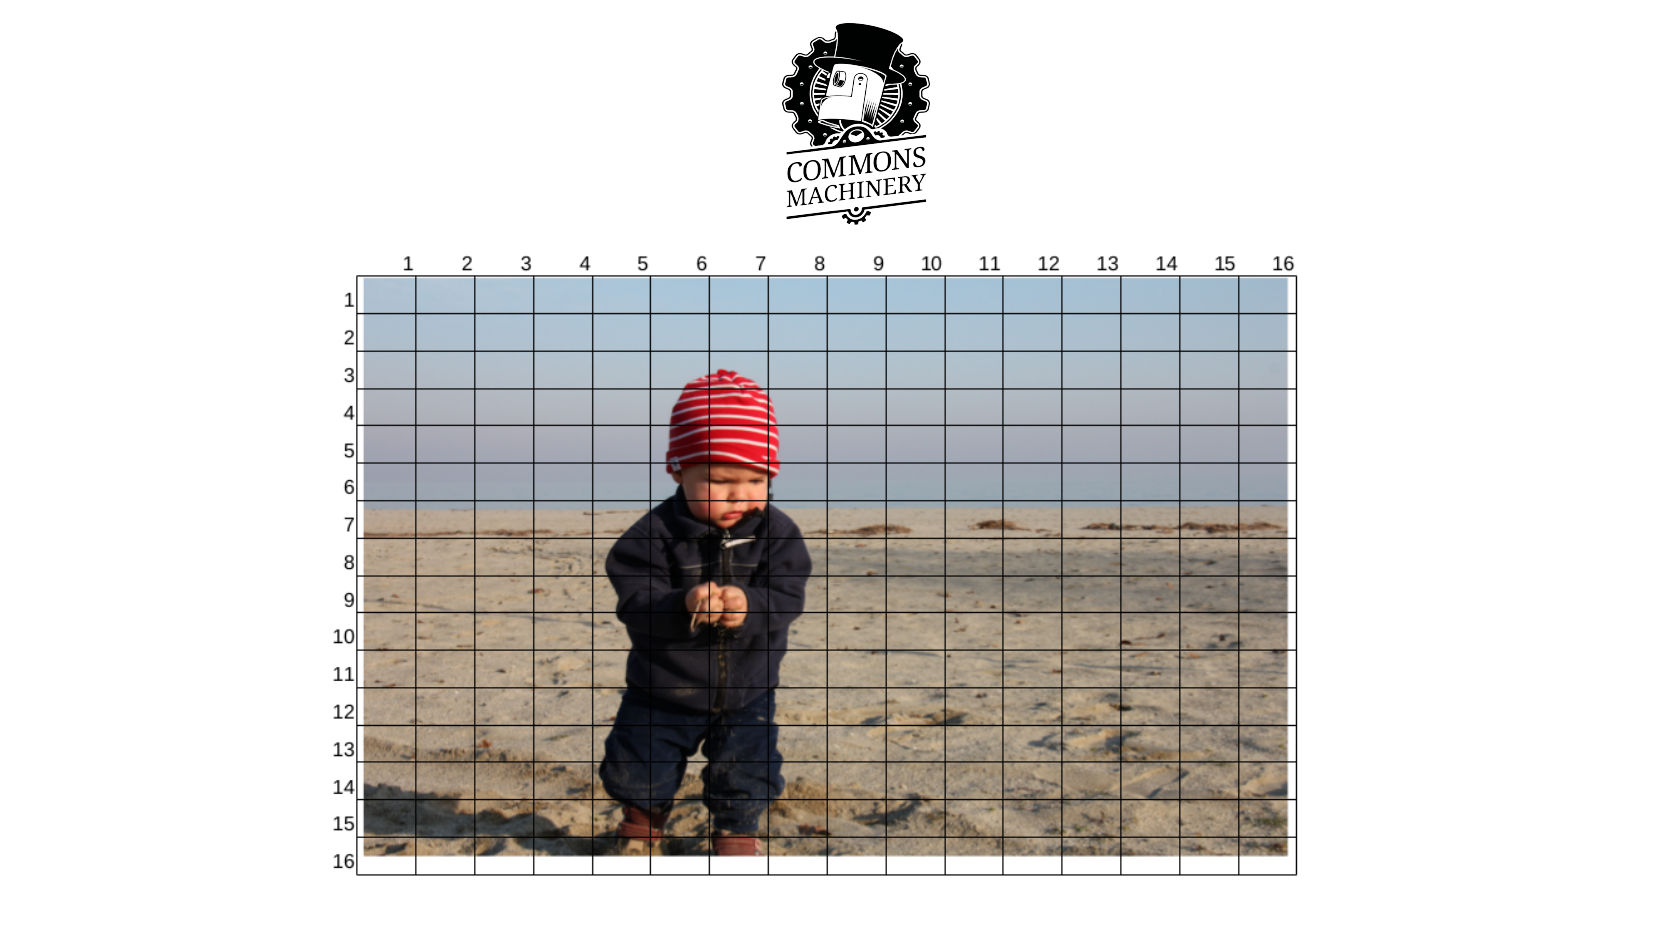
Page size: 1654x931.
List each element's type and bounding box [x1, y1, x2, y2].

picture [330, 239, 1306, 892]
picture [782, 23, 930, 225]
